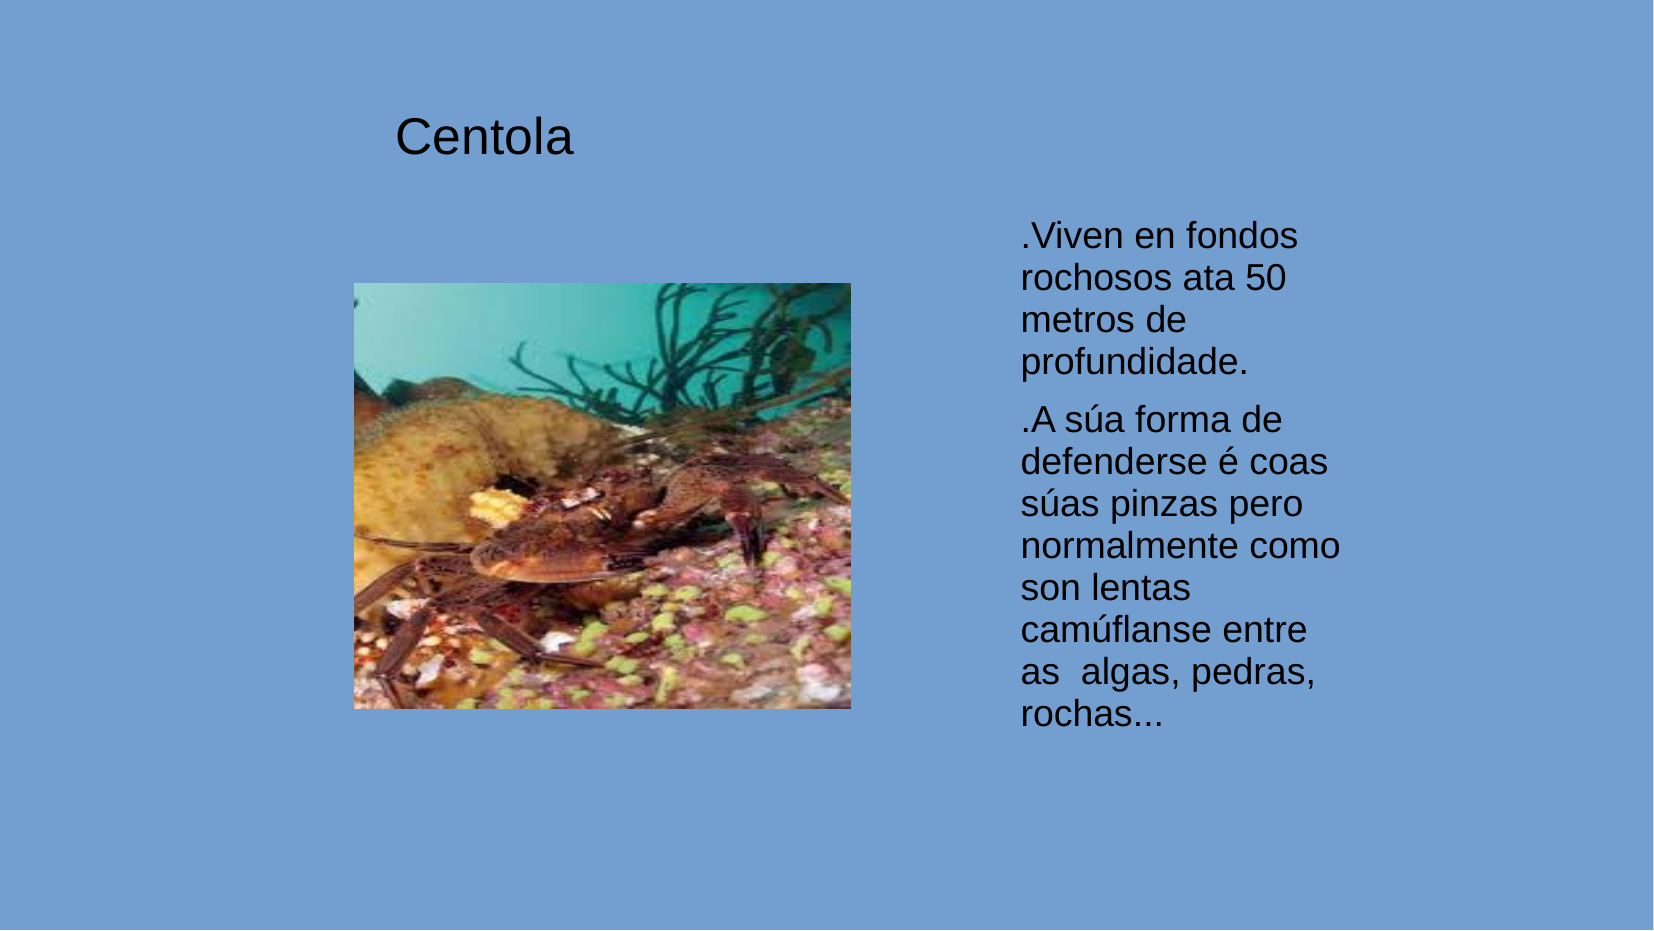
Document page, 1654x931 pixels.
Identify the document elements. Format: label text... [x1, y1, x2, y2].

list .Viven en fondos rochosos ata 50 metros de profundidade. .A súa forma de defenderse é coas súas pinzas pero normalmente como son lentas camúflanse entre as algas, pedras, rochas... [949, 214, 1347, 931]
picture [354, 283, 851, 709]
title Centola [153, 59, 817, 215]
